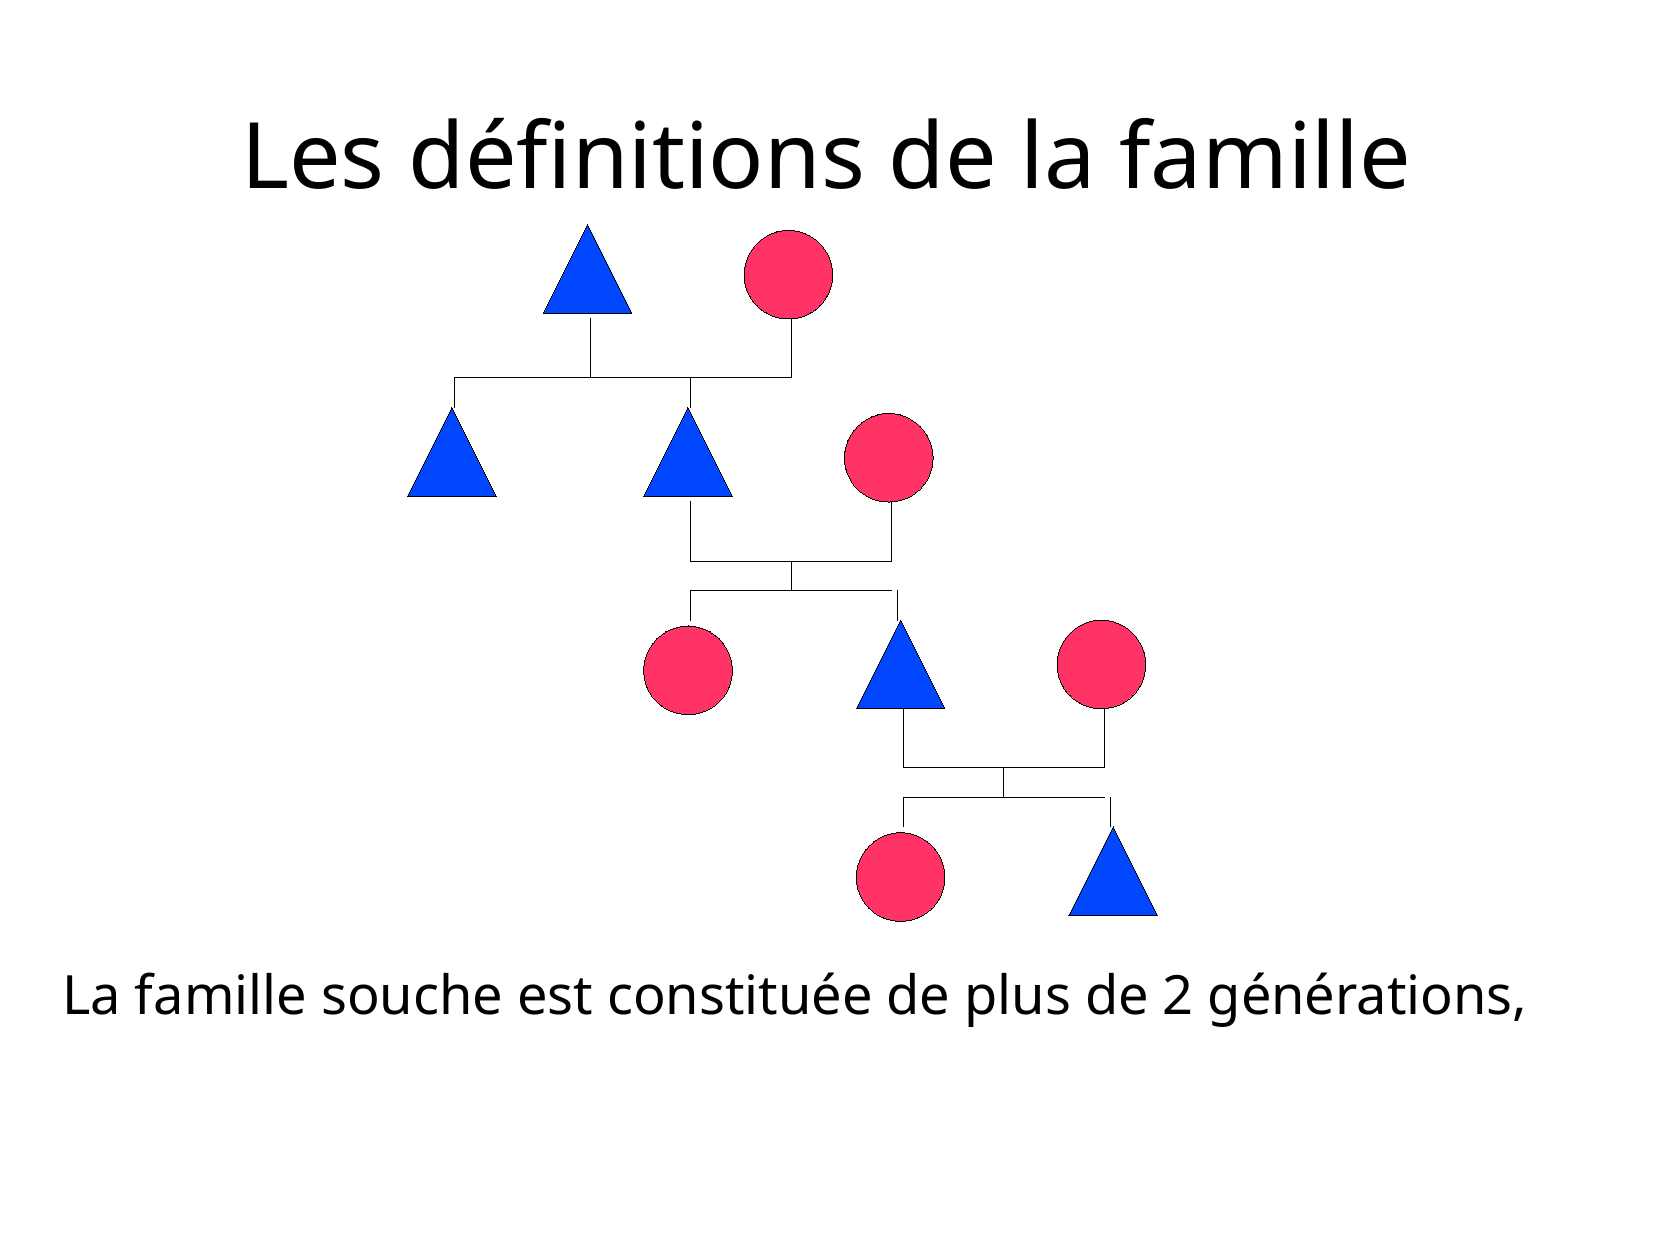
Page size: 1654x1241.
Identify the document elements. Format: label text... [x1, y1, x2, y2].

text_box [543, 224, 632, 314]
text_box [844, 413, 934, 503]
text_box [1068, 826, 1158, 916]
text_box La famille souche est constituée de plus de 2 générations, [47, 955, 1341, 1033]
text_box [643, 407, 733, 497]
text_box [744, 230, 833, 319]
text_box [643, 625, 733, 715]
text_box [1057, 620, 1146, 709]
text_box [856, 832, 945, 922]
text_box [407, 407, 497, 497]
title Les définitions de la famille [82, 56, 1571, 250]
text_box [856, 620, 945, 709]
